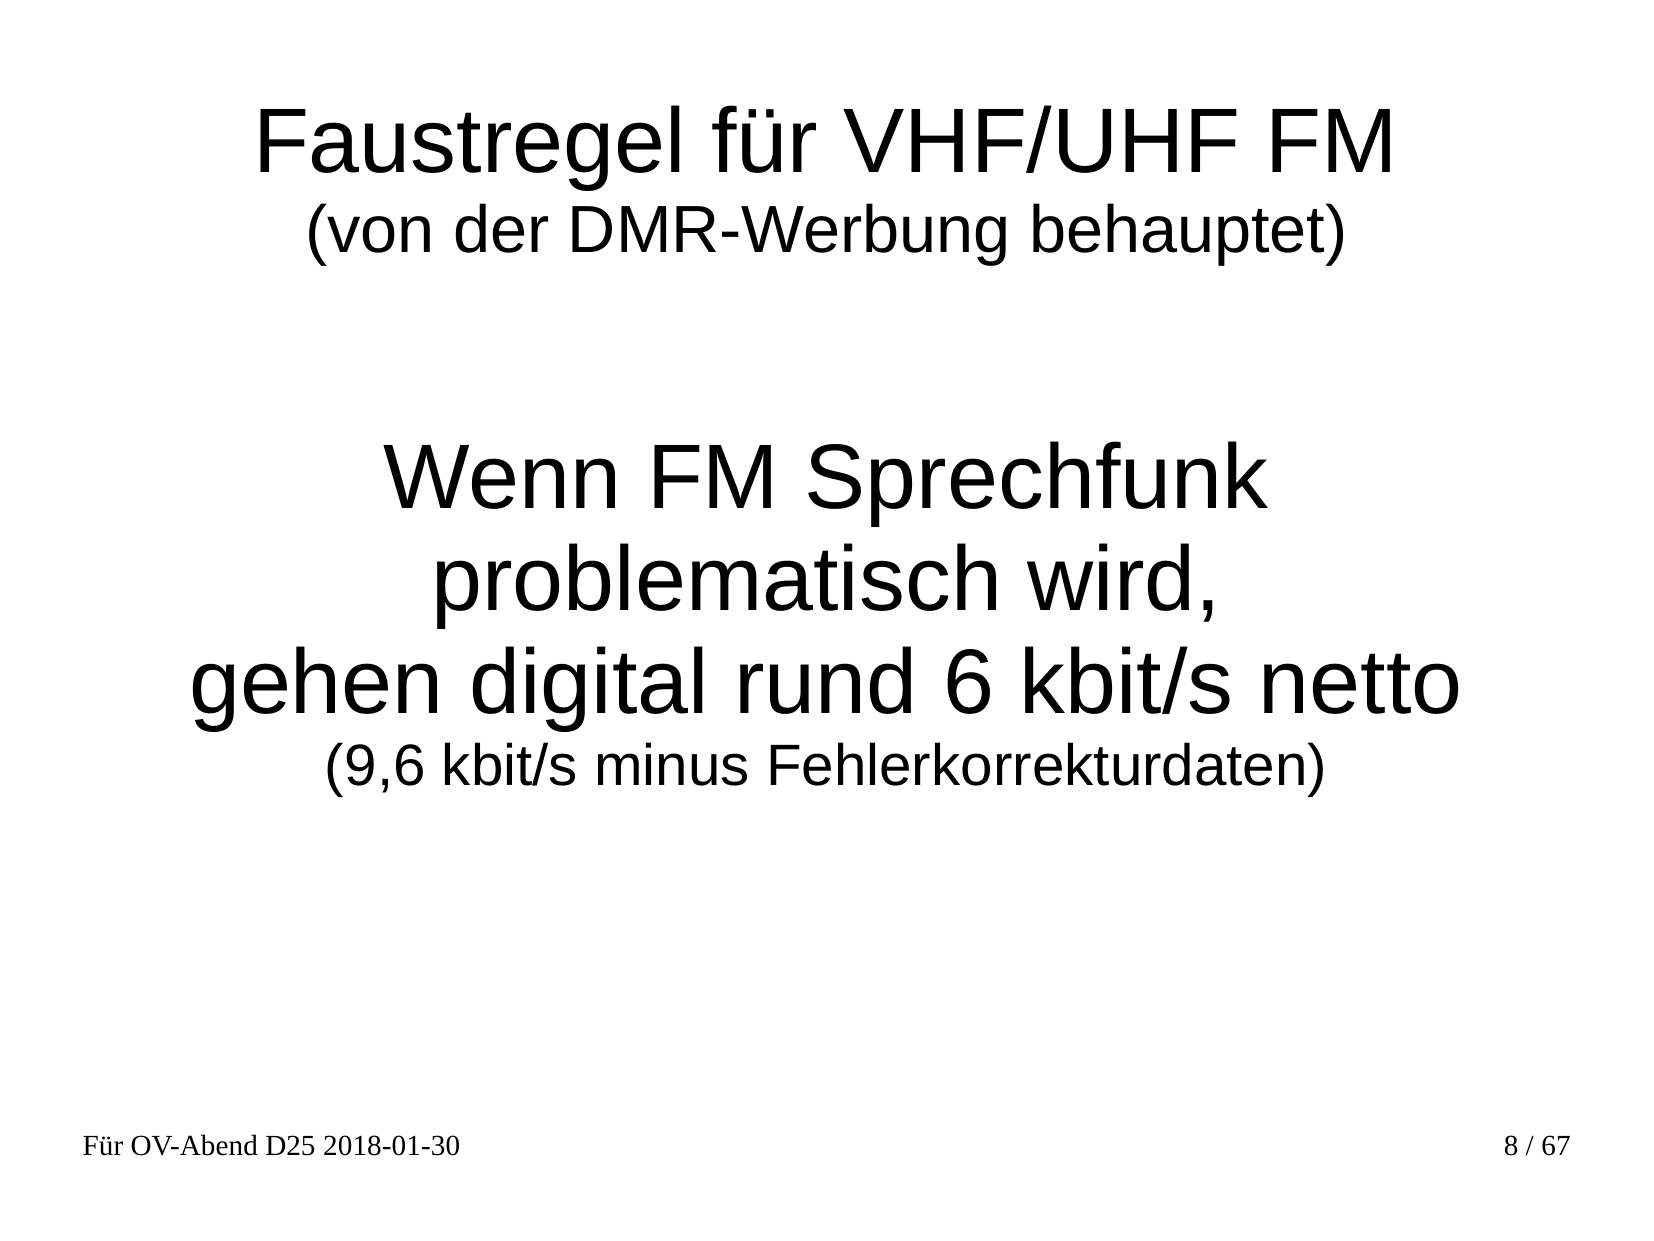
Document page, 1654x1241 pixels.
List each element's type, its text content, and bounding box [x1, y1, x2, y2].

list Wenn FM Sprechfunk problematisch wird, gehen digital rund 6 kbit/s netto (9,6 kbit/s minus Fehlerkorrekturdaten) [82, 425, 1571, 950]
title Faustregel für VHF/UHF FM (von der DMR-Werbung behauptet) [82, 49, 1571, 308]
